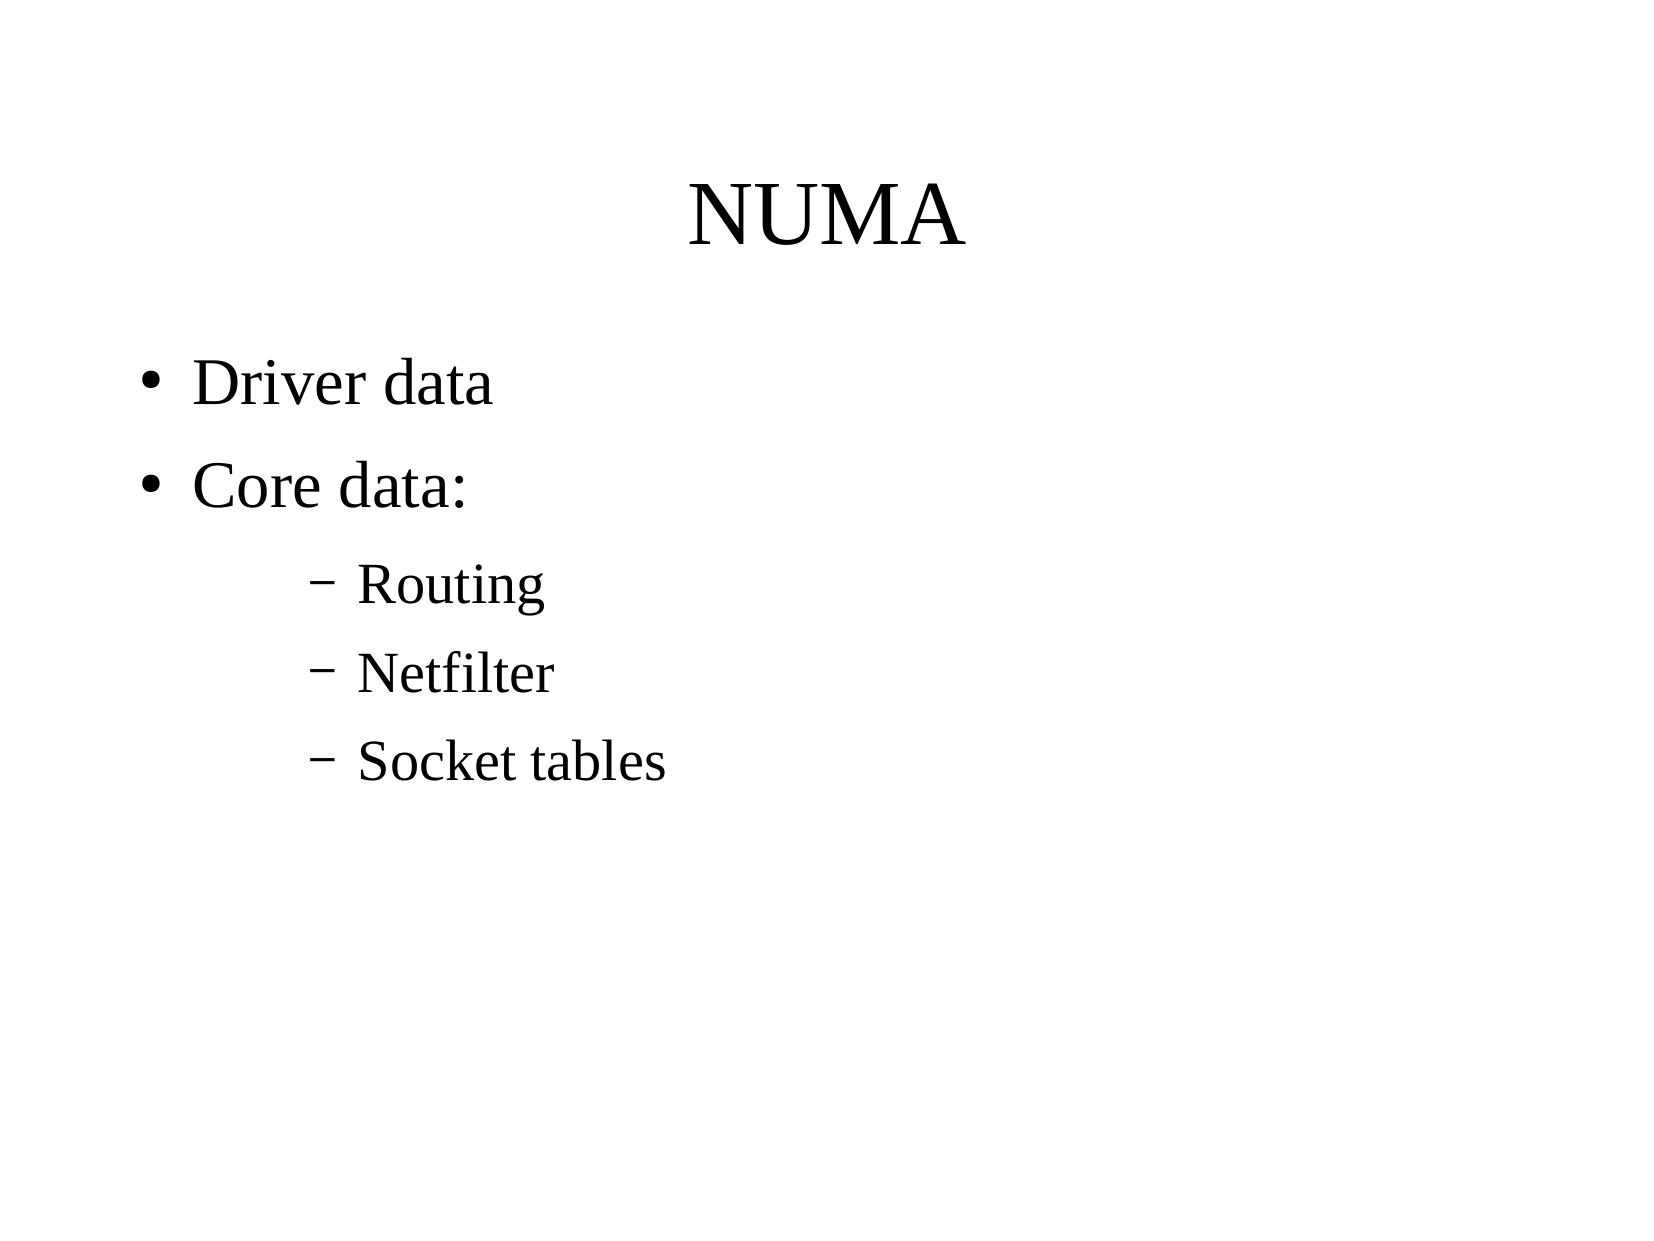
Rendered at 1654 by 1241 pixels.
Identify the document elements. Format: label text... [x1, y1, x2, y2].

list Driver data Core data: Routing Netfilter Socket tables [121, 344, 1534, 1127]
title NUMA [121, 110, 1534, 318]
